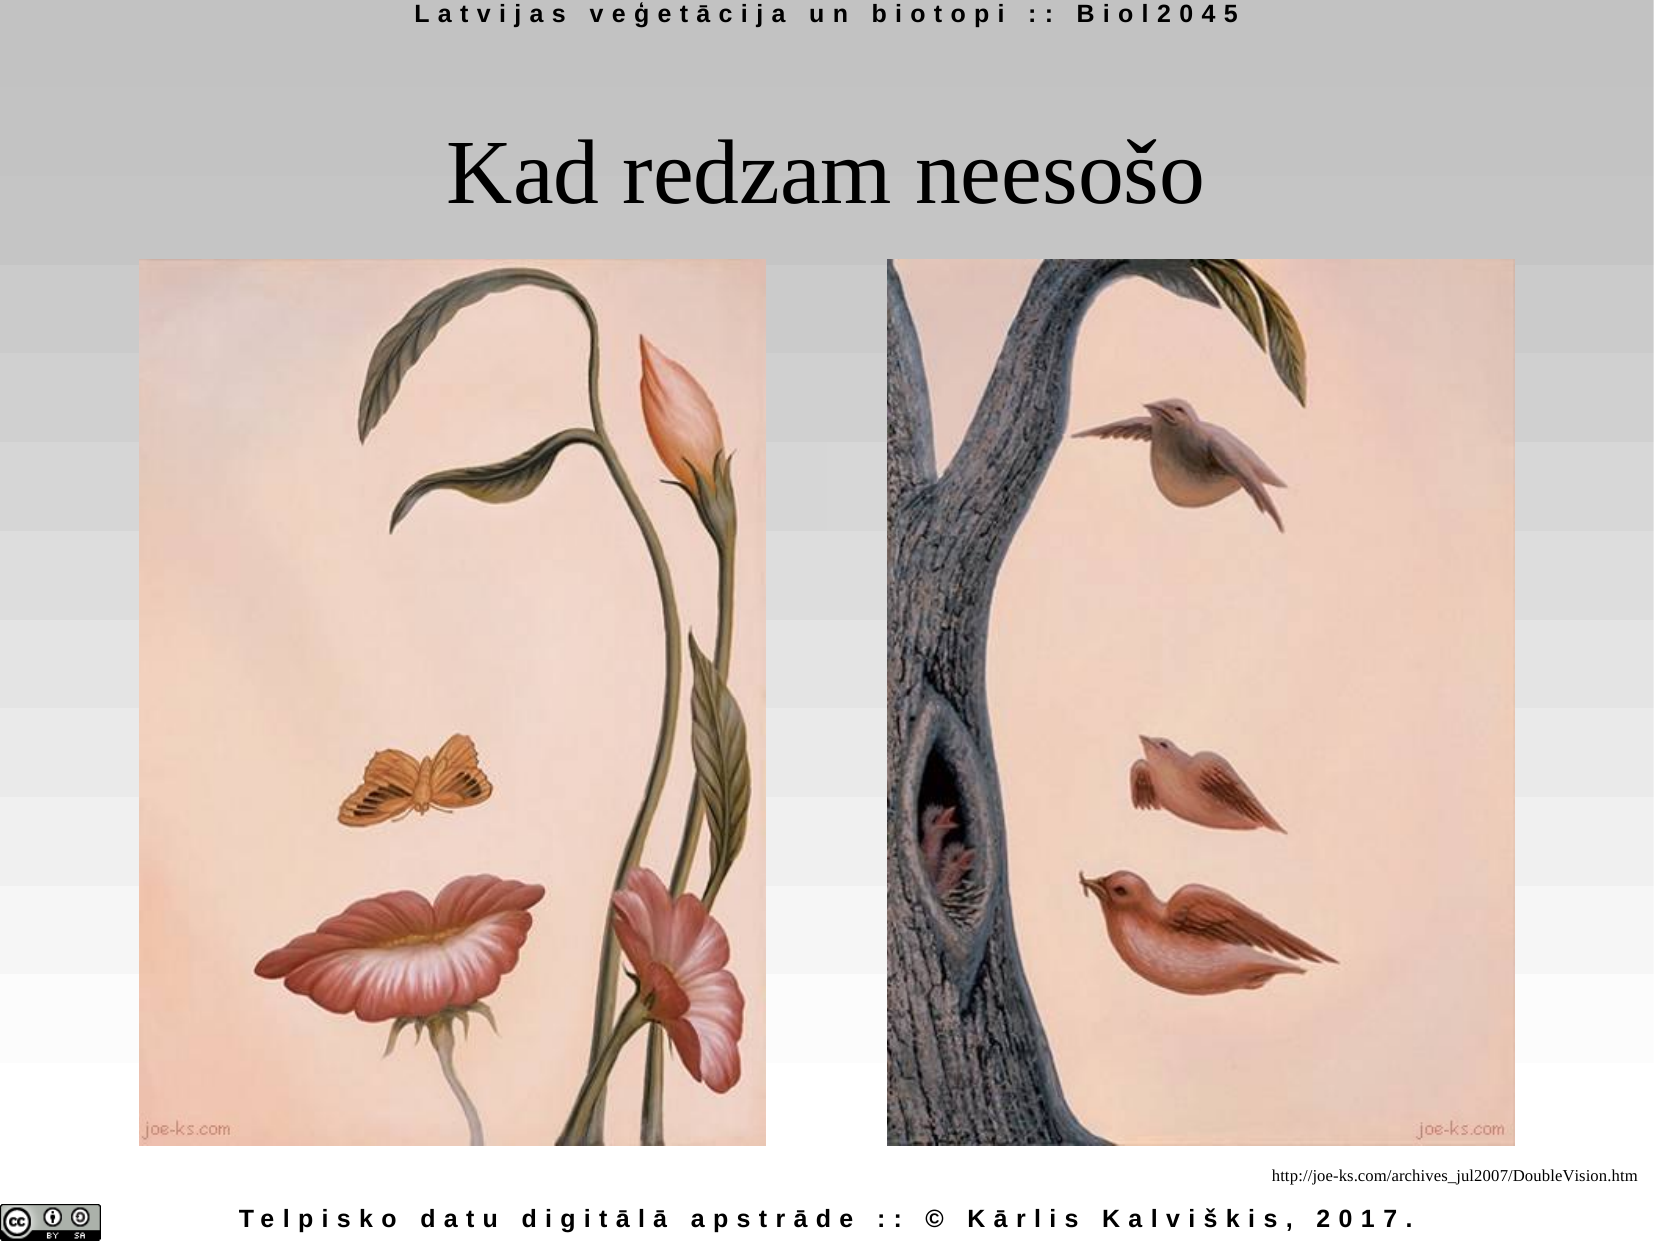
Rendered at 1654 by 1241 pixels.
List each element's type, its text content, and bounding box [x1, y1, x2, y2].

picture [0, 0, 1654, 1241]
text_box http://joe-ks.com/archives_jul2007/DoubleVision.htm [1271, 1166, 1638, 1186]
title Kad redzam neesošo [29, 49, 1625, 296]
